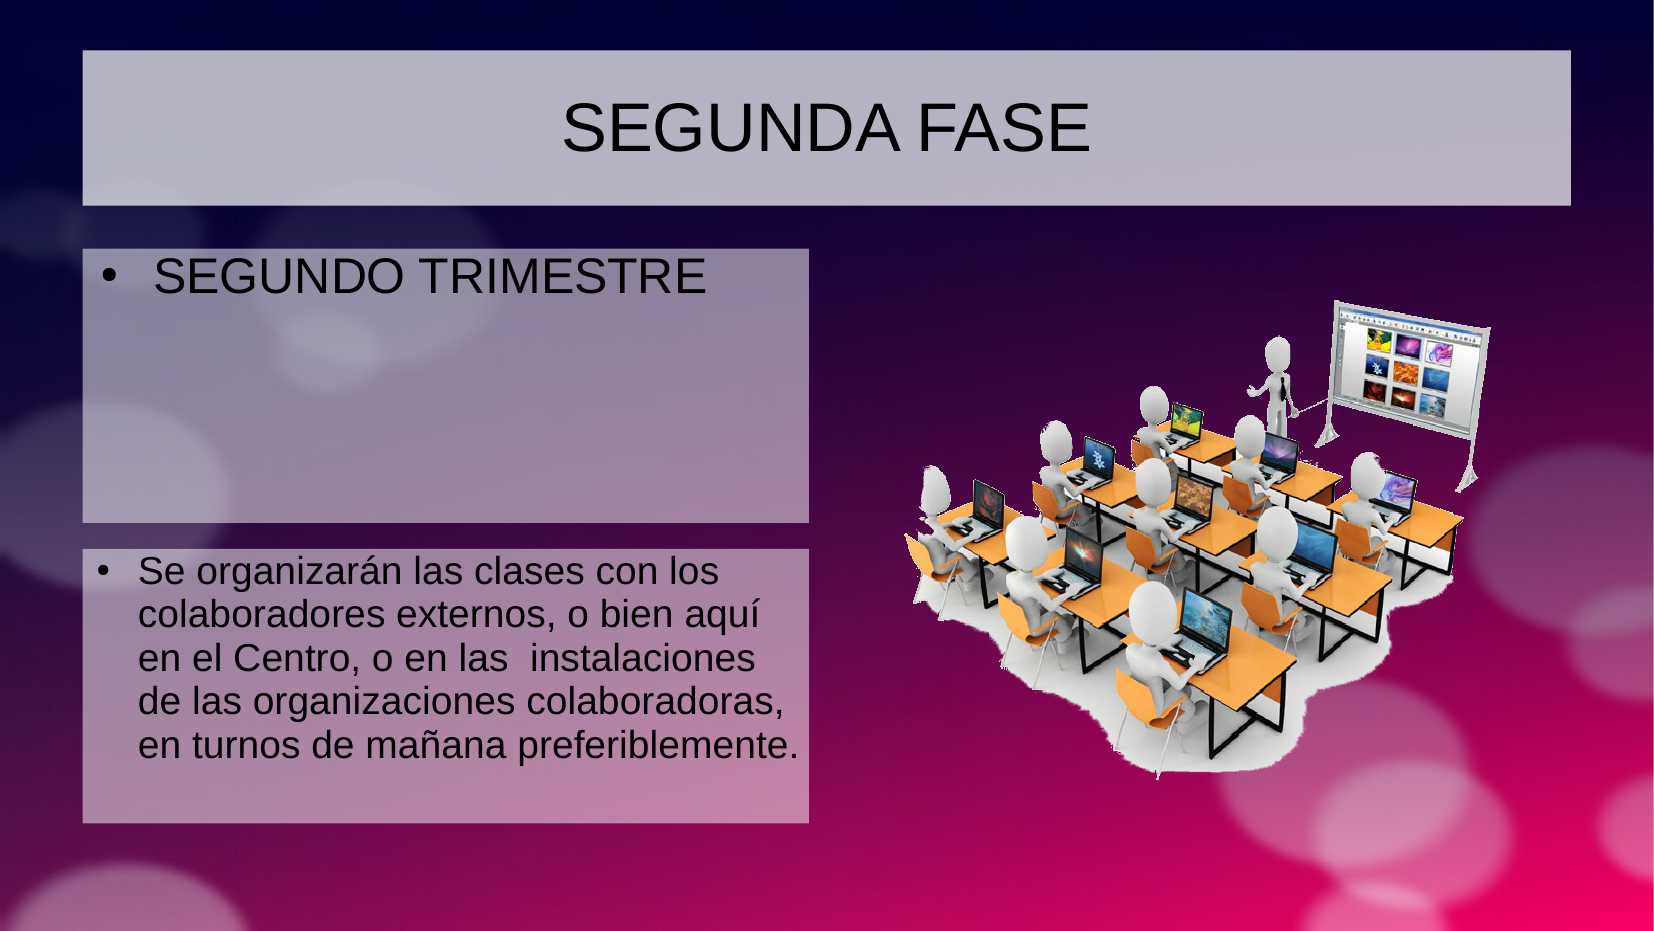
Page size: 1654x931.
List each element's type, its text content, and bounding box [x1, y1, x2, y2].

picture [0, 0, 1654, 931]
list Se organizarán las clases con los colaboradores externos, o bien aquí en el Centro, o en las instalaciones de las organizaciones colaboradoras, en turnos de mañana preferiblemente. [82, 548, 809, 824]
title SEGUNDA FASE [82, 50, 1571, 206]
list SEGUNDO TRIMESTRE [82, 248, 809, 523]
